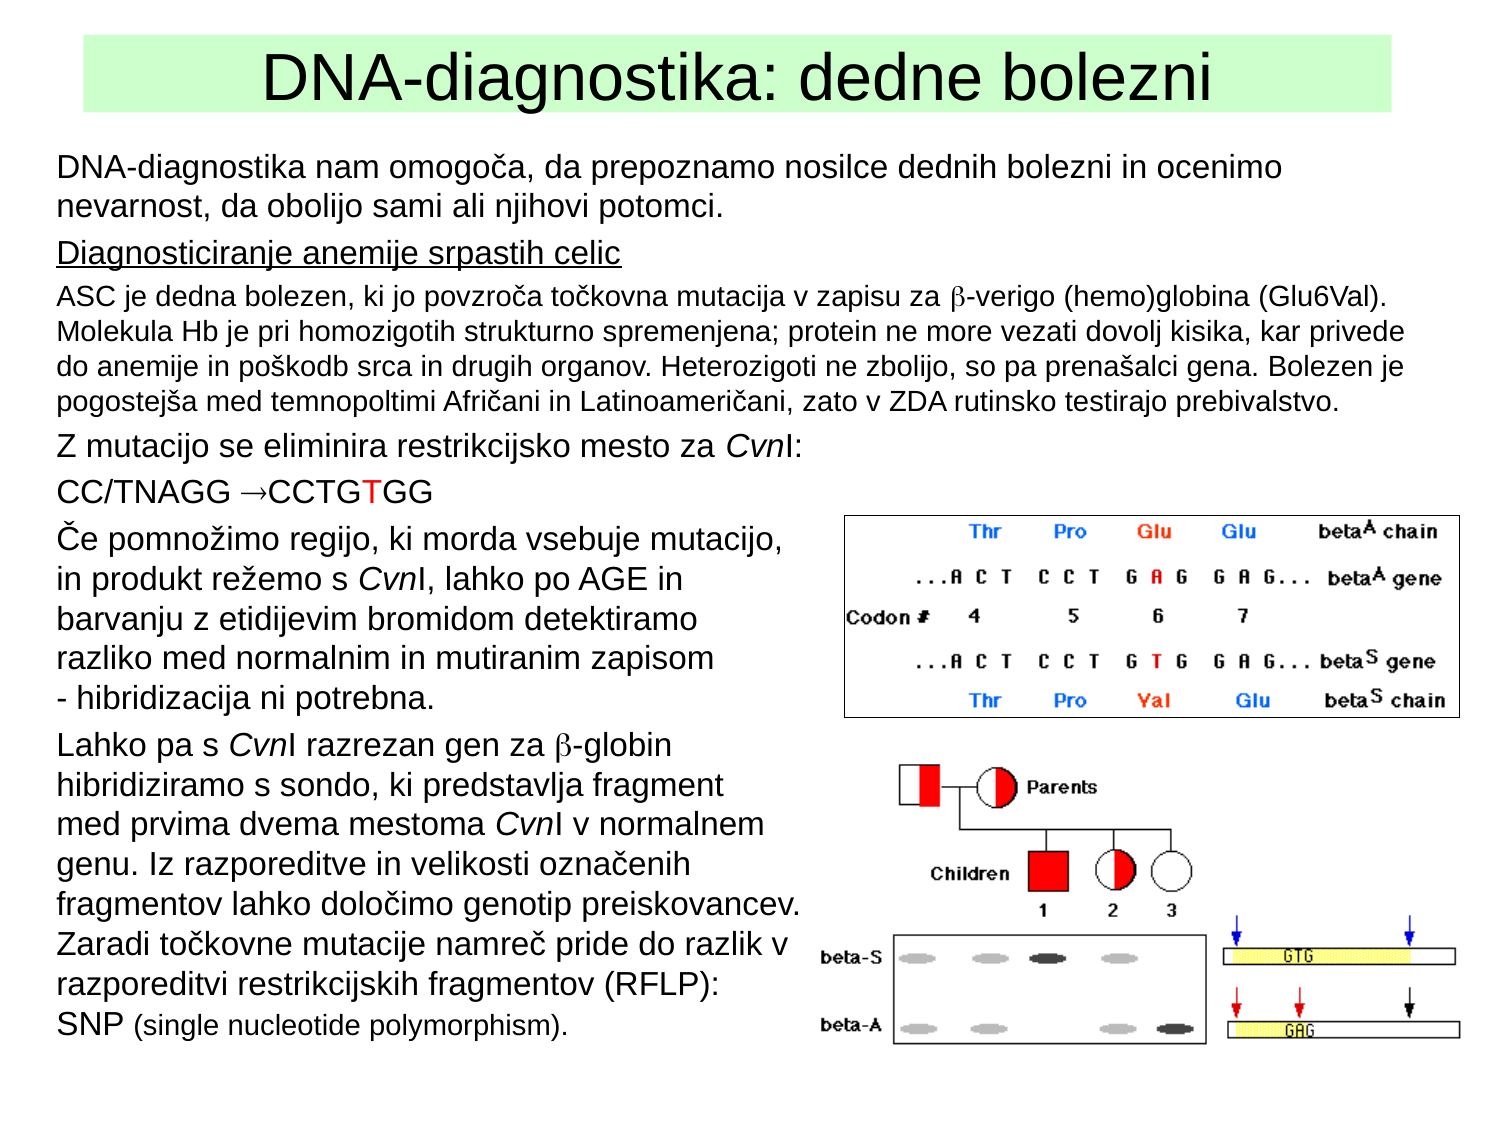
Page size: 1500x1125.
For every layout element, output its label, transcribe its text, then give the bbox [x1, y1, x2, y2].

list DNA-diagnostika nam omogoča, da prepoznamo nosilce dednih bolezni in ocenimo nevarnost, da obolijo sami ali njihovi potomci. Diagnosticiranje anemije srpastih celic ASC je dedna bolezen, ki jo povzroča točkovna mutacija v zapisu za b-verigo (hemo)globina (Glu6Val). Molekula Hb je pri homozigotih strukturno spremenjena; protein ne more vezati dovolj kisika, kar privede do anemije in poškodb srca in drugih organov. Heterozigoti ne zbolijo, so pa prenašalci gena. Bolezen je pogostejša med temnopoltimi Afričani in Latinoameričani, zato v ZDA rutinsko testirajo prebivalstvo. Z mutacijo se eliminira restrikcijsko mesto za CvnI: CC/TNAGG CCTGTGG Če pomnožimo regijo, ki morda vsebuje mutacijo, in produkt režemo s CvnI, lahko po AGE in barvanju z etidijevim bromidom detektiramo razliko med normalnim in mutiranim zapisom - hibridizacija ni potrebna. Lahko pa s CvnI razrezan gen za b-globin hibridiziramo s sondo, ki predstavlja fragment med prvima dvema mestoma CvnI v normalnem genu. Iz razporeditve in velikosti označenih fragmentov lahko določimo genotip preiskovancev. Zaradi točkovne mutacije namreč pride do razlik v razporeditvi restrikcijskih fragmentov (RFLP): SNP (single nucleotide polymorphism). [41, 137, 1462, 1083]
picture [844, 515, 1459, 717]
picture [820, 763, 1465, 1049]
title DNA-diagnostika: dedne bolezni [83, 34, 1392, 113]
